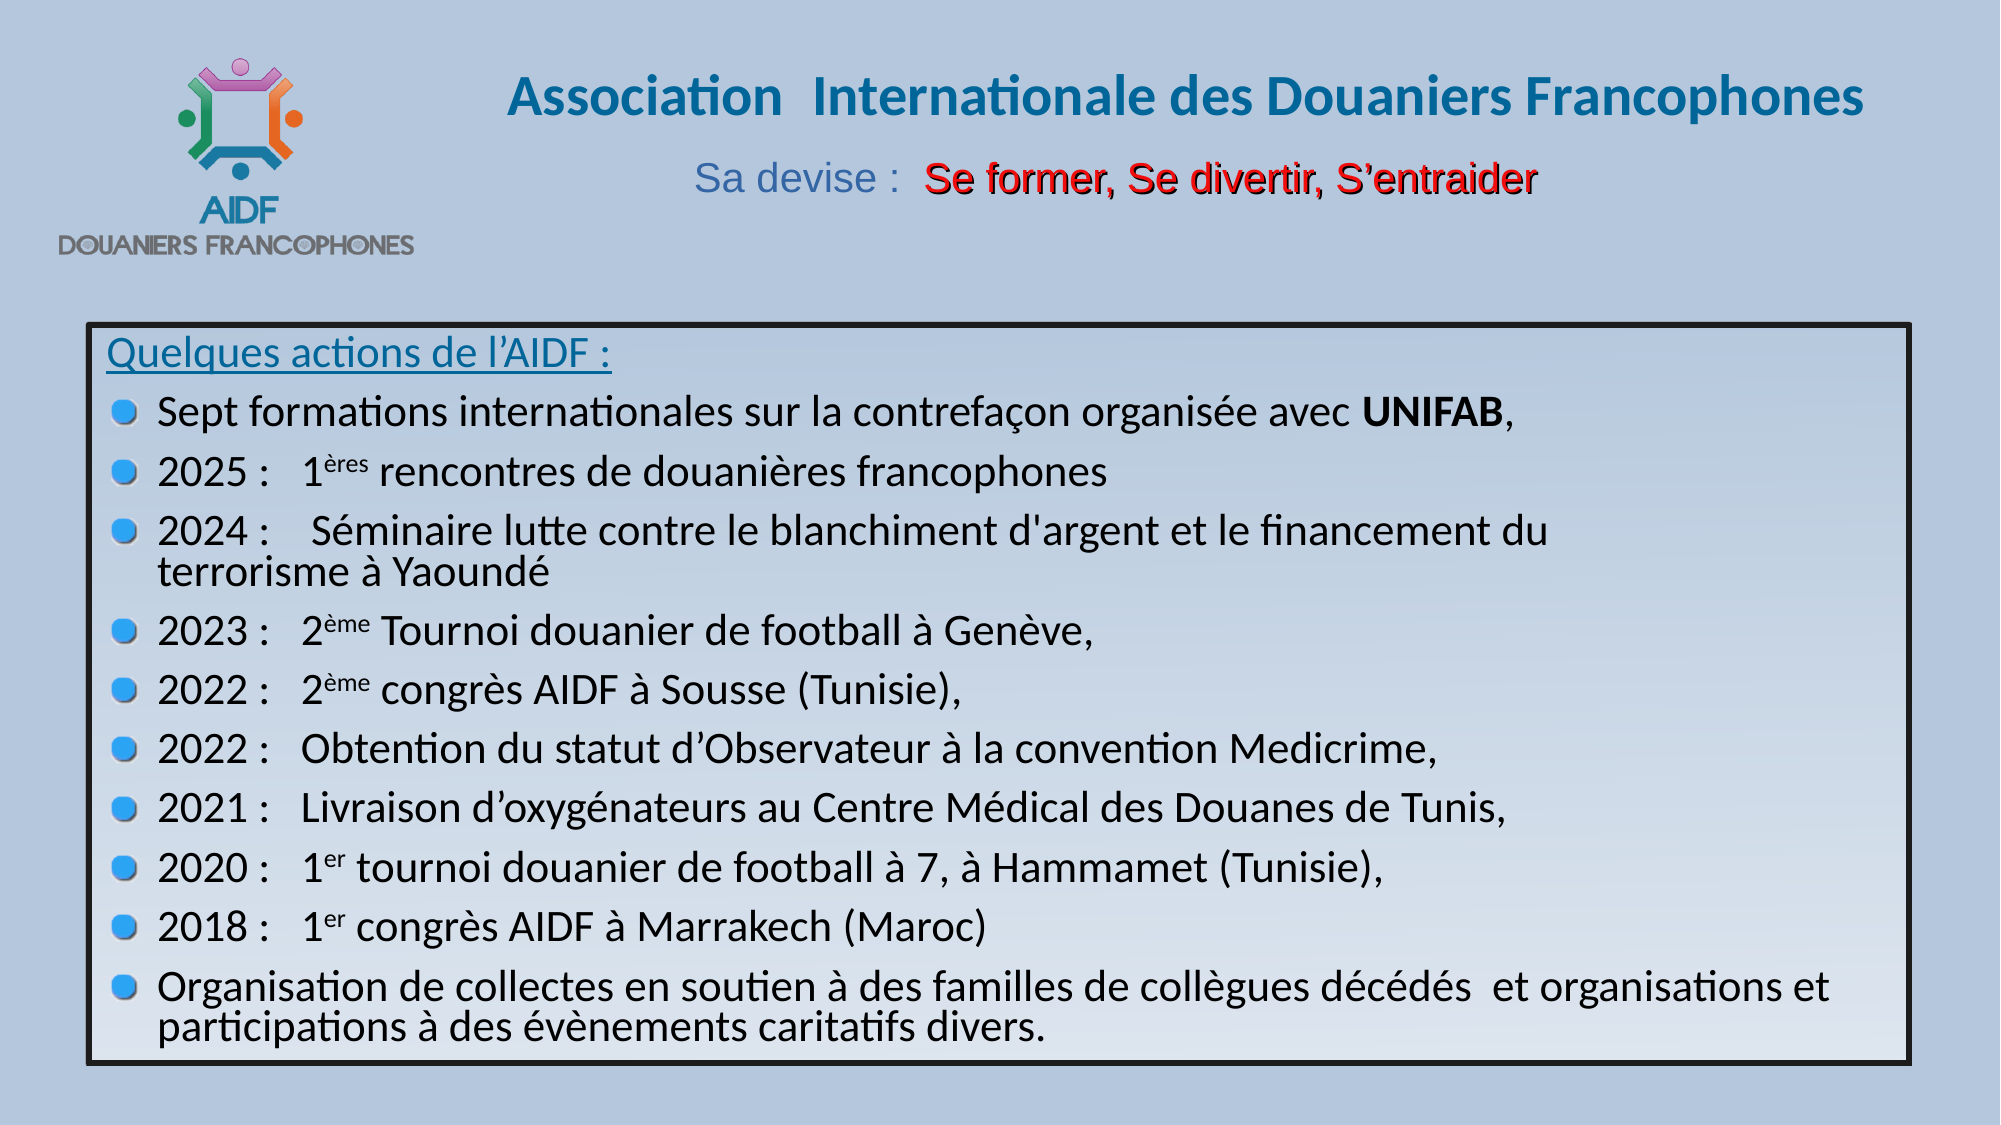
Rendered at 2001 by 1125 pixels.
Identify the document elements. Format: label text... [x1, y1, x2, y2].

text_box Sa devise : Se former, Se divertir, S’entraider [679, 147, 1565, 209]
picture [59, 58, 414, 255]
text_box Association Internationale des Douaniers Francophones [482, 88, 1890, 148]
subtitle Quelques actions de l’AIDF : Sept formations internationales sur la contrefaçon organisée avec UNIFAB, 2025 : 1ères rencontres de douanières francophones 2024 : Séminaire lutte contre le blanchiment d'argent et le financement du terrorisme à Yaoundé 2023 : 2ème Tournoi douanier de football à Genève, 2022 : 2ème congrès AIDF à Sousse (Tunisie), 2022 : Obtention du statut d’Observateur à la convention Medicrime, 2021 : Livraison d’oxygénateurs au Centre Médical des Douanes de Tunis, 2020 : 1er tournoi douanier de football à 7, à Hammamet (Tunisie), 2018 : 1er congrès AIDF à Marrakech (Maroc) Organisation de collectes en soutien à des familles de collègues décédés et organisations et participations à des évènements caritatifs divers. [88, 324, 1909, 1063]
